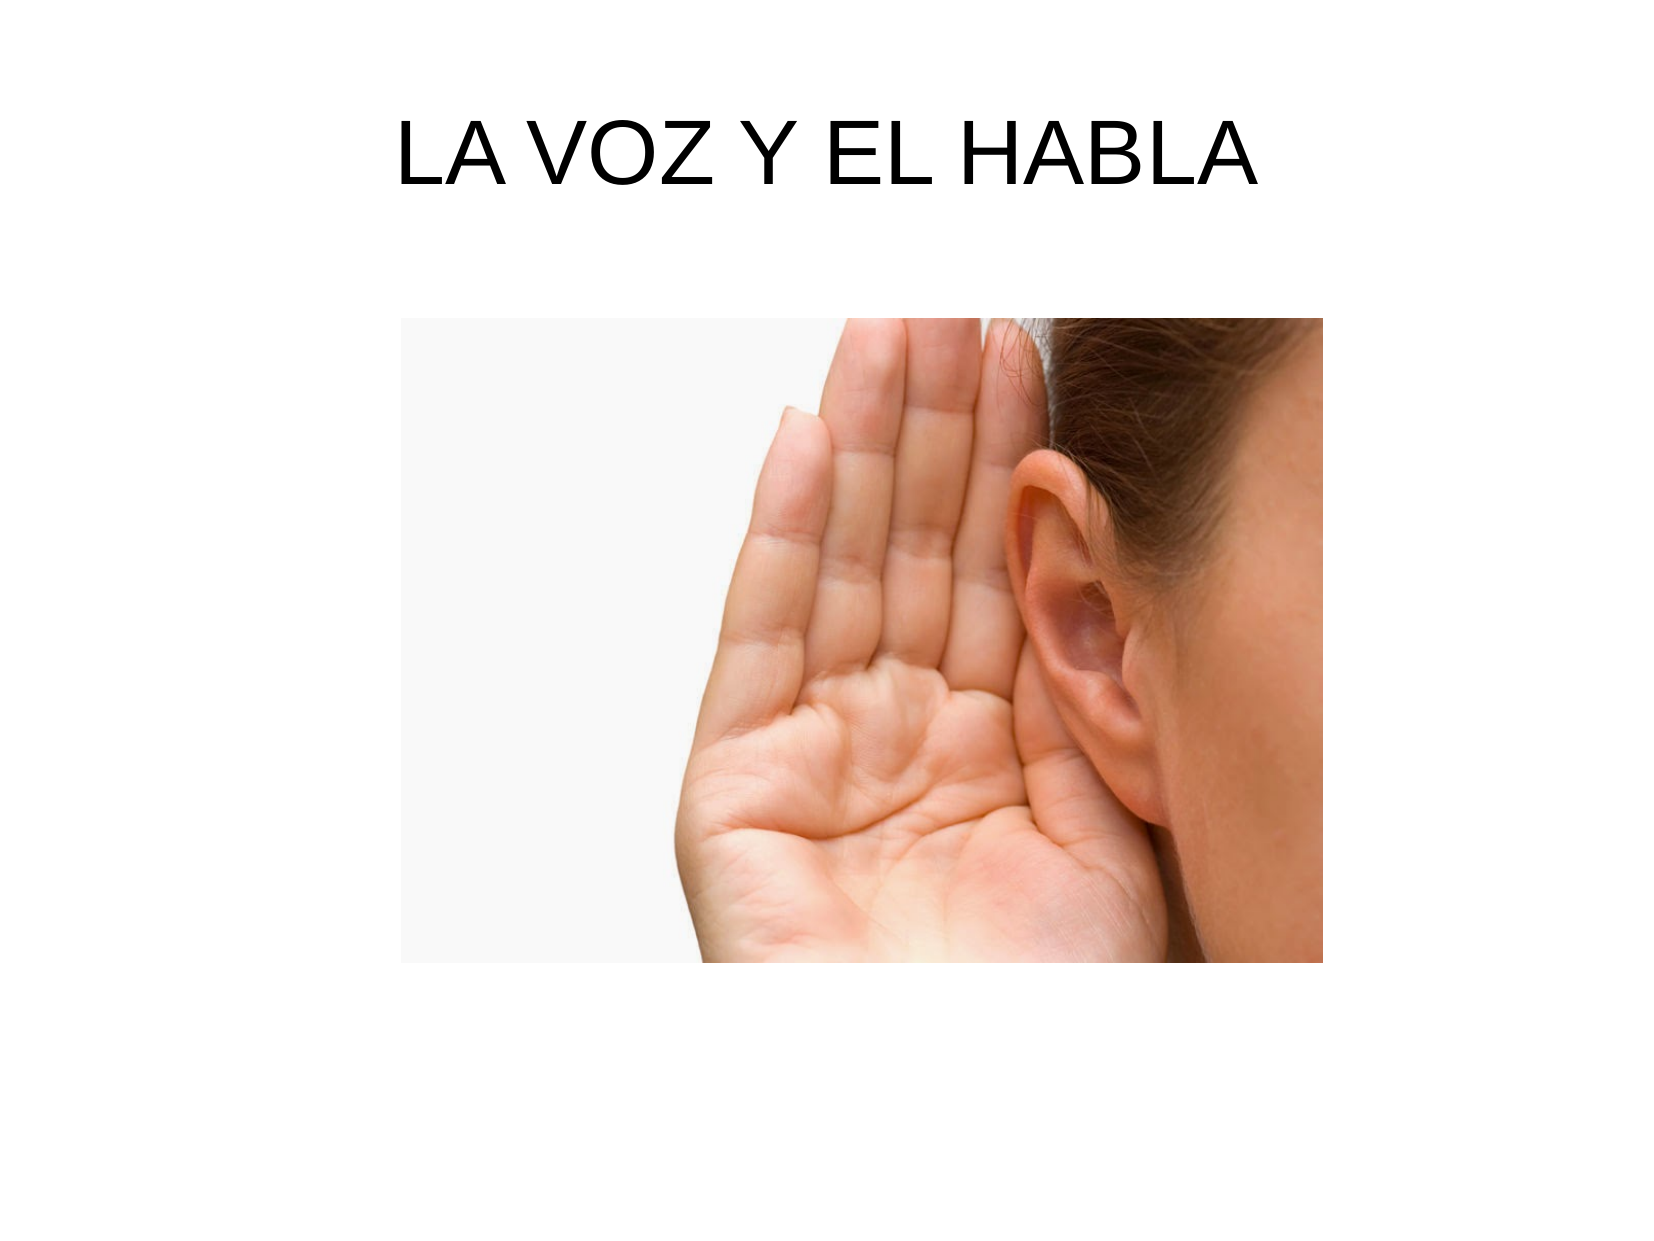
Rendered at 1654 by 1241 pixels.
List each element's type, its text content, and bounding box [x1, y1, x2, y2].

picture [401, 318, 1323, 964]
title LA VOZ Y EL HABLA [82, 49, 1571, 257]
